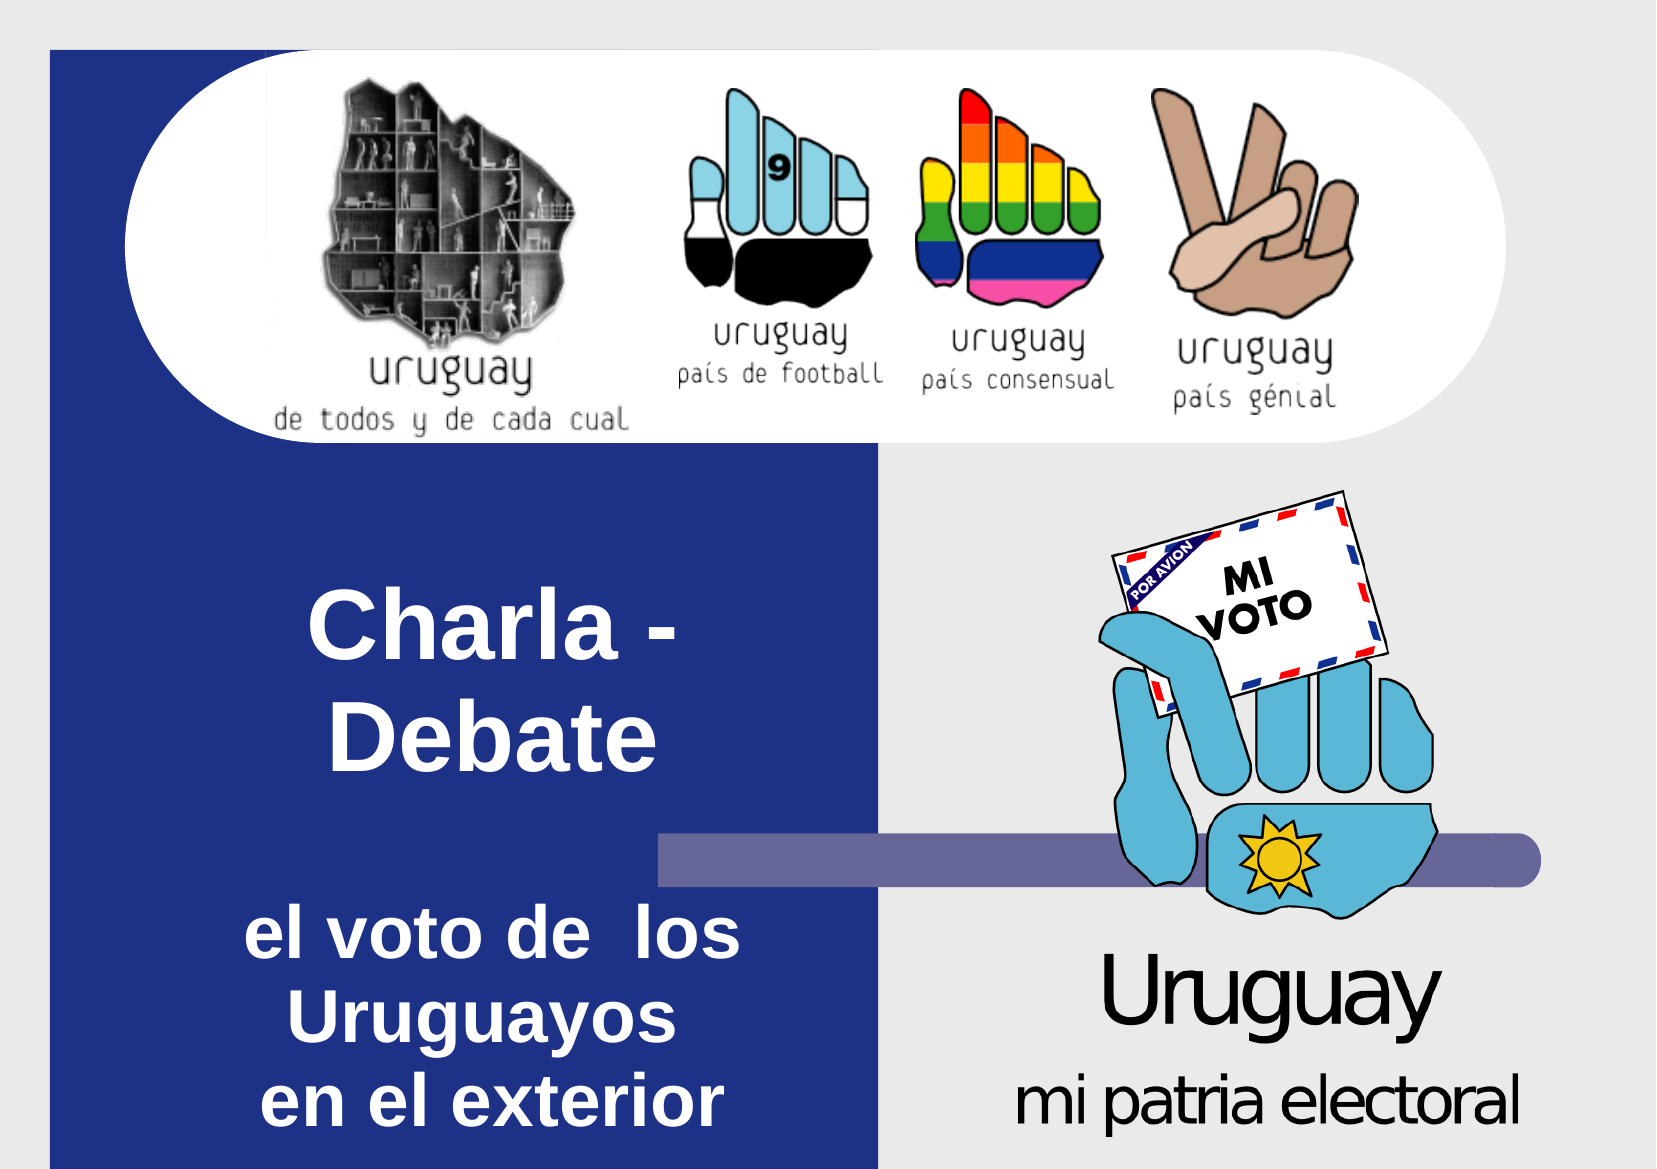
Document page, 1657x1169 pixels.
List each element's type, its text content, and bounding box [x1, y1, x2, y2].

picture [915, 88, 1114, 395]
text_box el voto de los Uruguayos en el exterior [53, 882, 851, 1152]
picture [1151, 88, 1359, 416]
picture [1018, 490, 1518, 1138]
subtitle Charla - Debate [64, 490, 840, 801]
picture [679, 88, 883, 389]
picture [265, 47, 629, 443]
